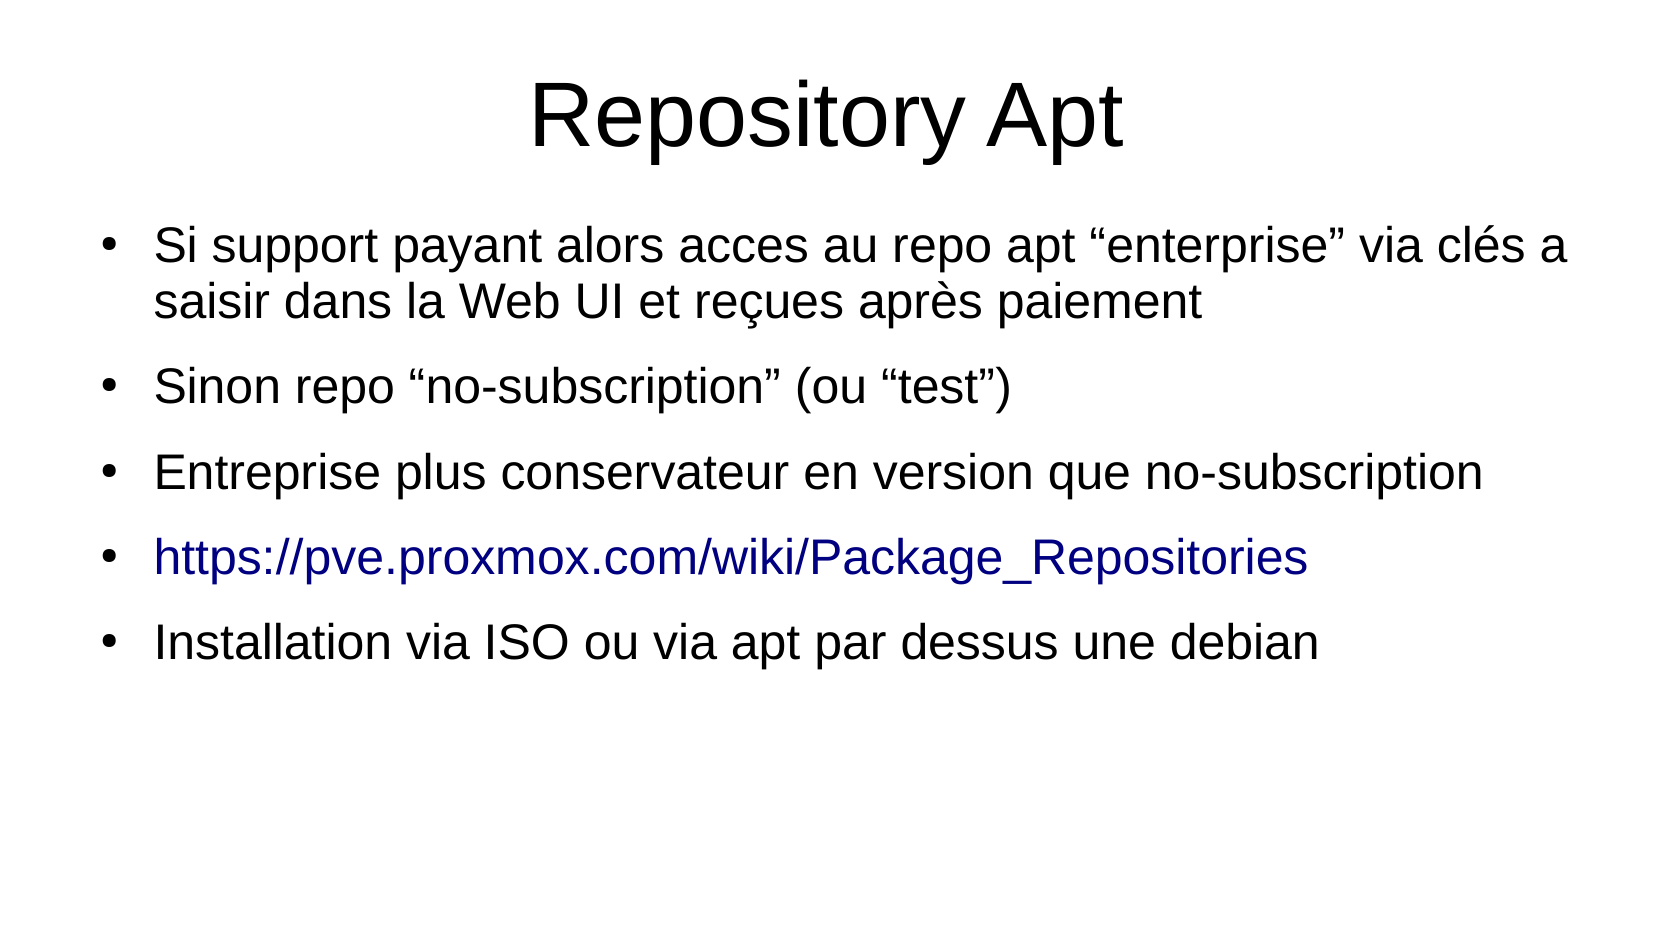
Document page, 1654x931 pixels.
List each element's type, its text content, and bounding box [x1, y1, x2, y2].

title Repository Apt [82, 37, 1571, 193]
list Si support payant alors acces au repo apt “enterprise” via clés a saisir dans la Web UI et reçues après paiement Sinon repo “no-subscription” (ou “test”) Entreprise plus conservateur en version que no-subscription https://pve.proxmox.com/wiki/Package_Repositories Installation via ISO ou via apt par dessus une debian [82, 217, 1571, 758]
